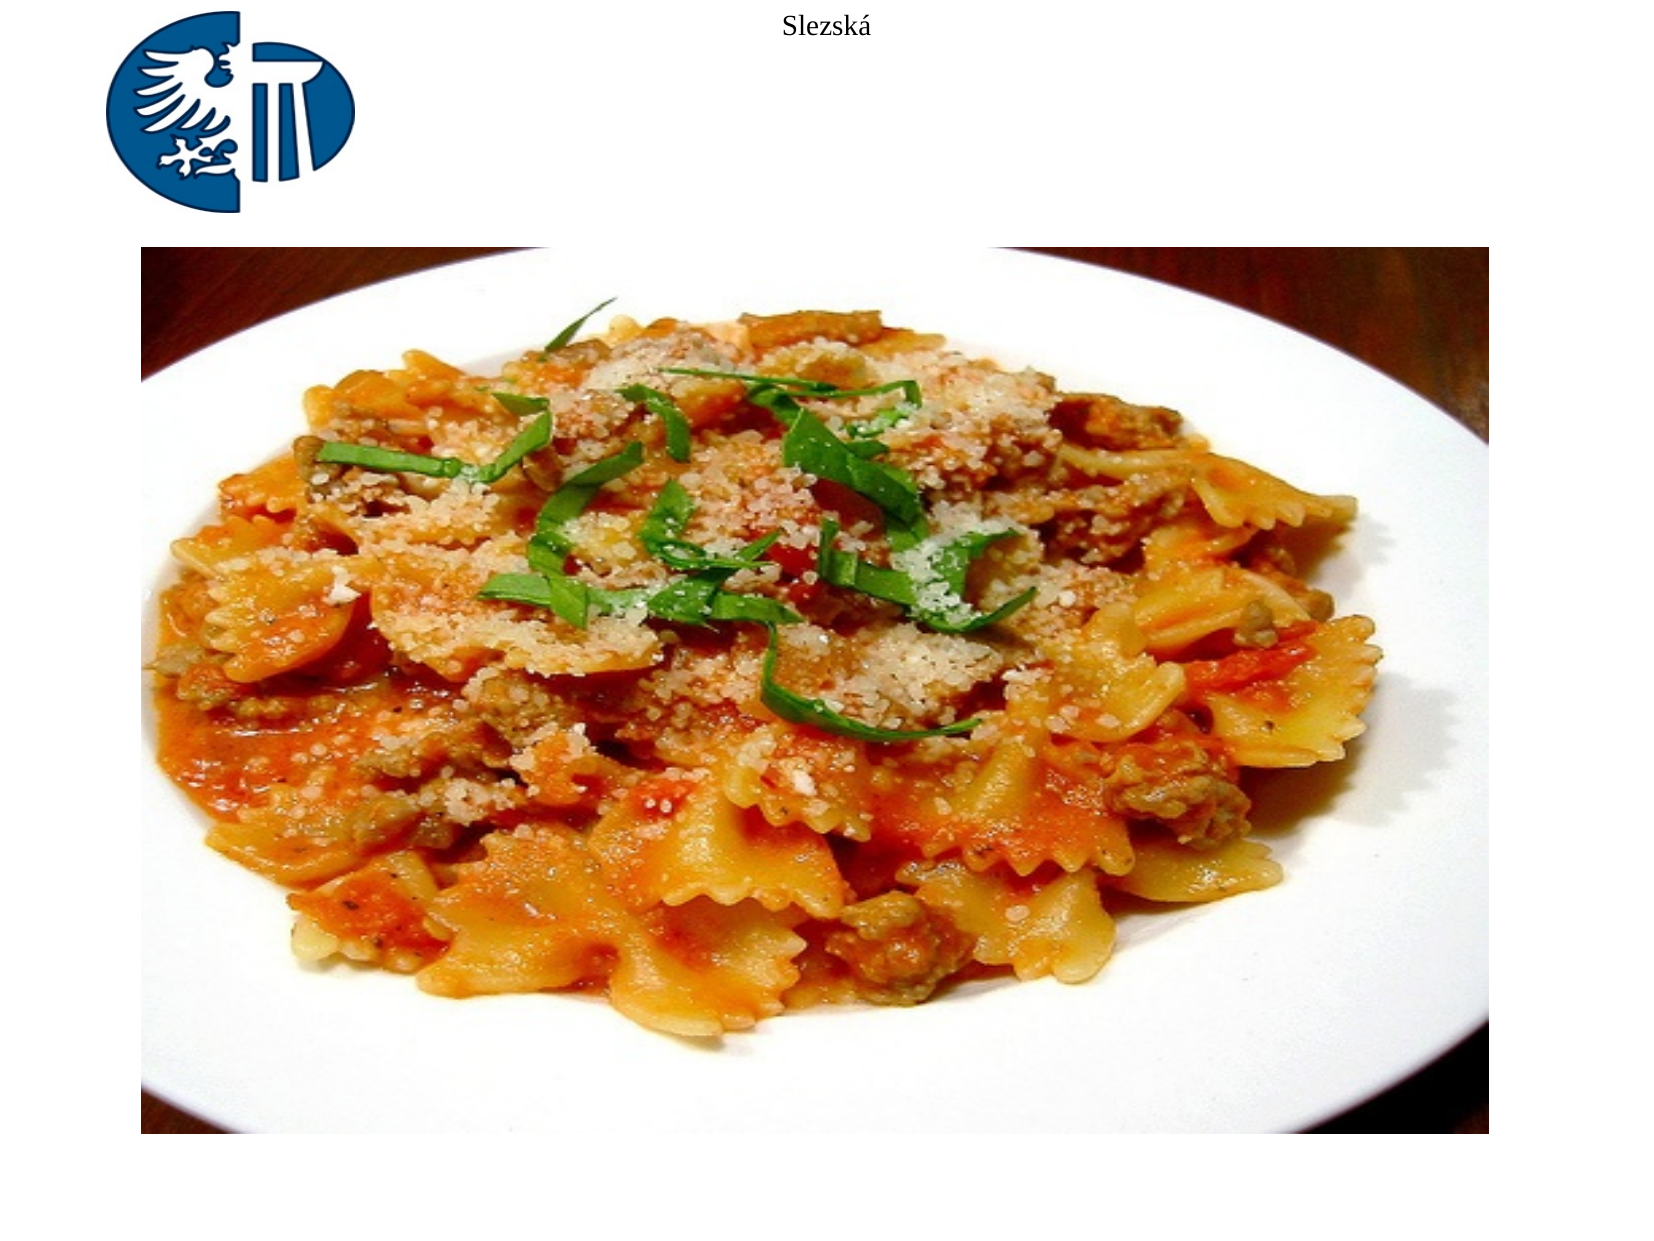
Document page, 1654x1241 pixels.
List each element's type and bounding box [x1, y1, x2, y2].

picture [106, 11, 355, 213]
picture [141, 247, 1489, 1134]
